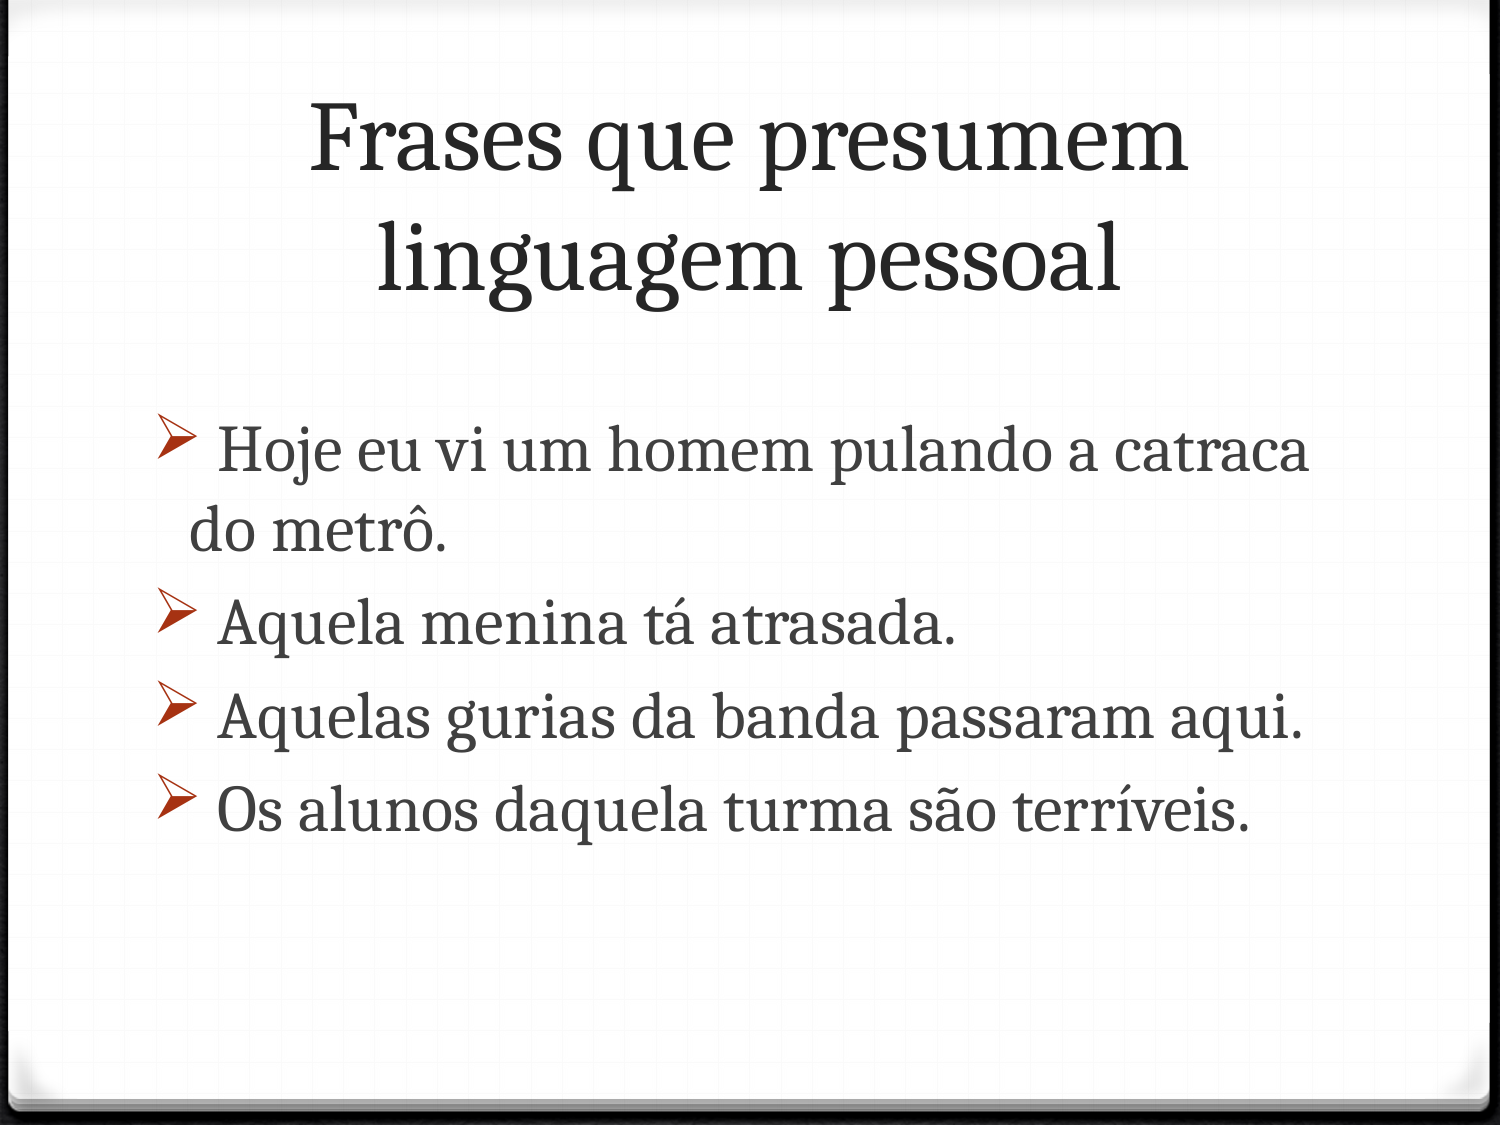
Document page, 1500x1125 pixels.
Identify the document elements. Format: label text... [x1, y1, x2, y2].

list Hoje eu vi um homem pulando a catraca do metrô. Aquela menina tá atrasada. Aquelas gurias da banda passaram aqui. Os alunos daquela turma são terríveis. [137, 397, 1400, 983]
title Frases que presumem linguagem pessoal [90, 71, 1410, 309]
picture [0, 0, 1500, 1125]
